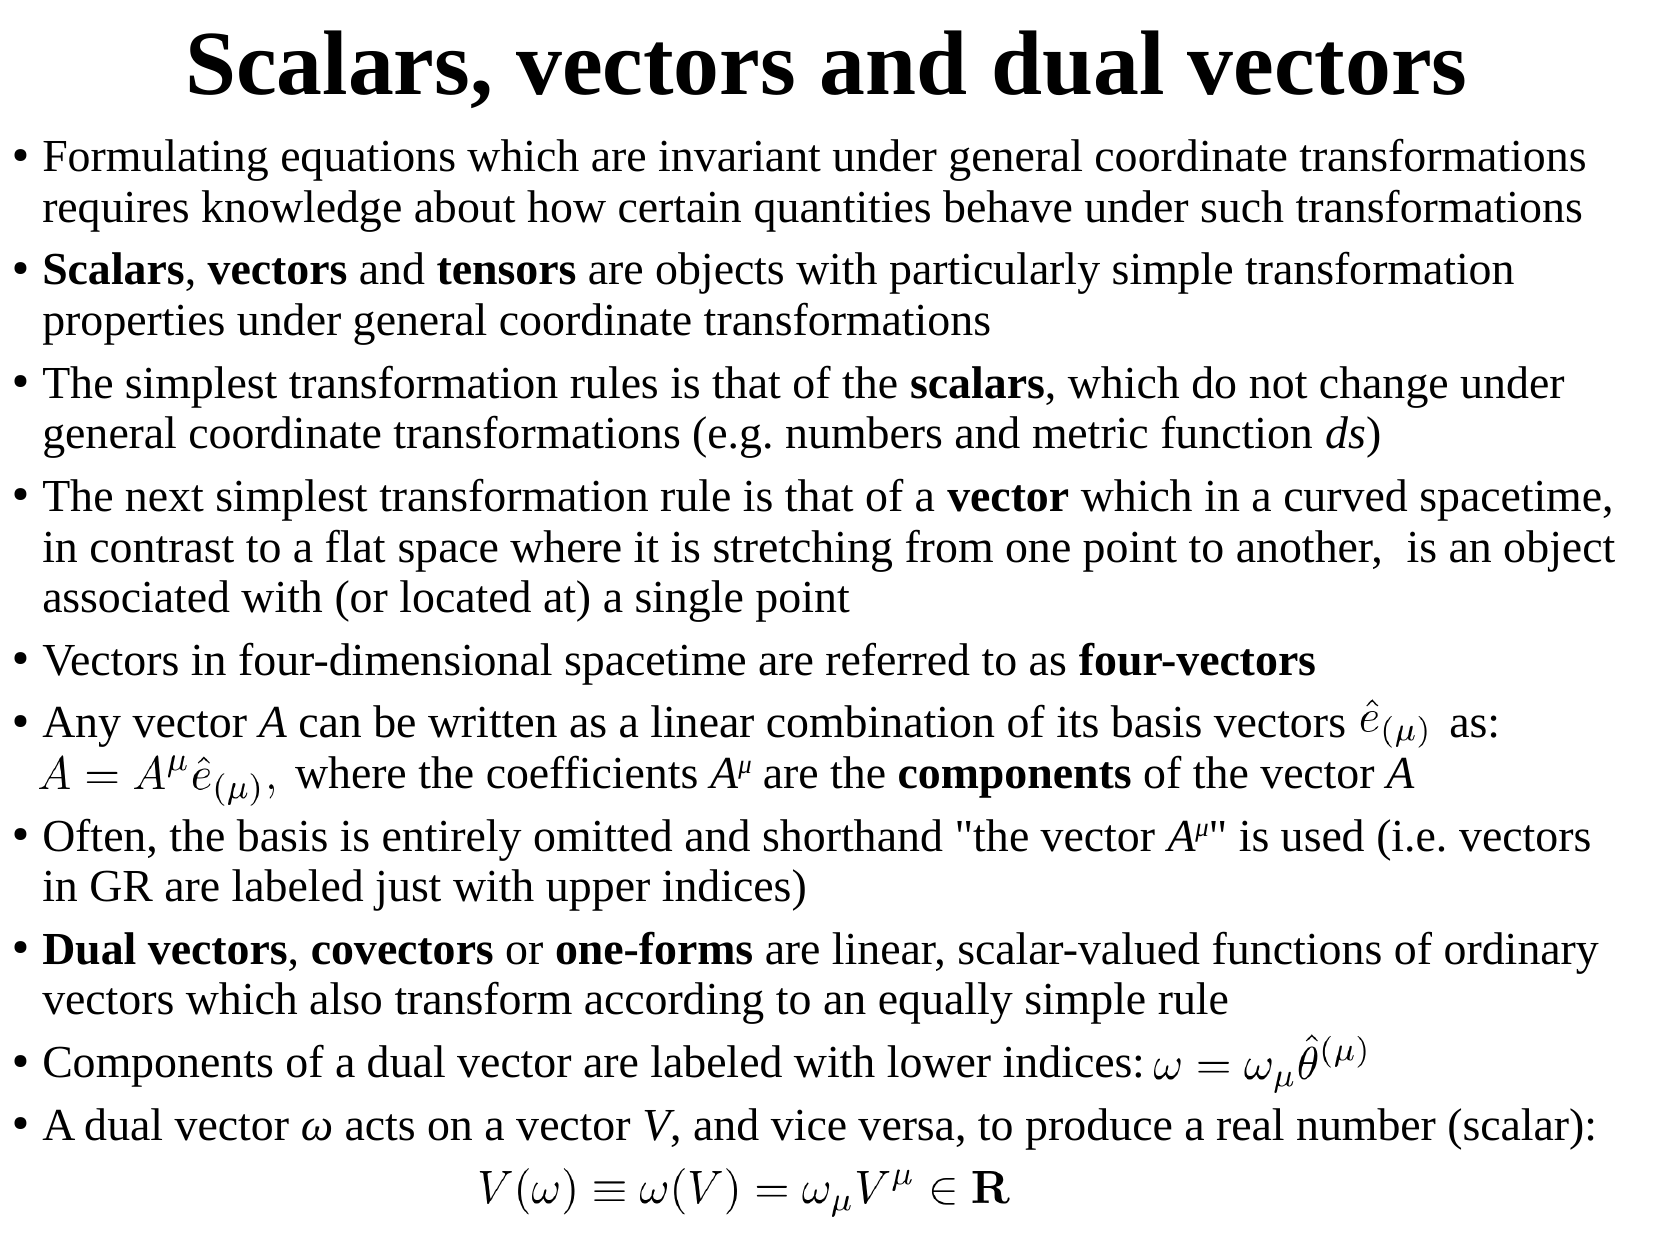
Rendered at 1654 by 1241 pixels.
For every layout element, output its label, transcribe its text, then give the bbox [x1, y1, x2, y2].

picture [1360, 699, 1427, 748]
picture [38, 755, 274, 806]
picture [1153, 1034, 1366, 1093]
list Formulating equations which are invariant under general coordinate transformations requires knowledge about how certain quantities behave under such transformations Scalars, vectors and tensors are objects with particularly simple transformation properties under general coordinate transformations The simplest transformation rules is that of the scalars, which do not change under general coordinate transformations (e.g. numbers and metric function ds) The next simplest transformation rule is that of a vector which in a curved spacetime, in contrast to a flat space where it is stretching from one point to another, is an object associated with (or located at) a single point Vectors in four-dimensional spacetime are referred to as four-vectors Any vector A can be written as a linear combination of its basis vectors as: where the coefficients Aμ are the components of the vector A Often, the basis is entirely omitted and shorthand "the vector Aμ" is used (i.e. vectors in GR are labeled just with upper indices) Dual vectors, covectors or one-forms are linear, scalar-valued functions of ordinary vectors which also transform according to an equally simple rule Components of a dual vector are labeled with lower indices: A dual vector ω acts on a vector V, and vice versa, to produce a real number (scalar): [12, 130, 1630, 1151]
title Scalars, vectors and dual vectors [82, 12, 1571, 115]
picture [479, 1168, 1010, 1217]
